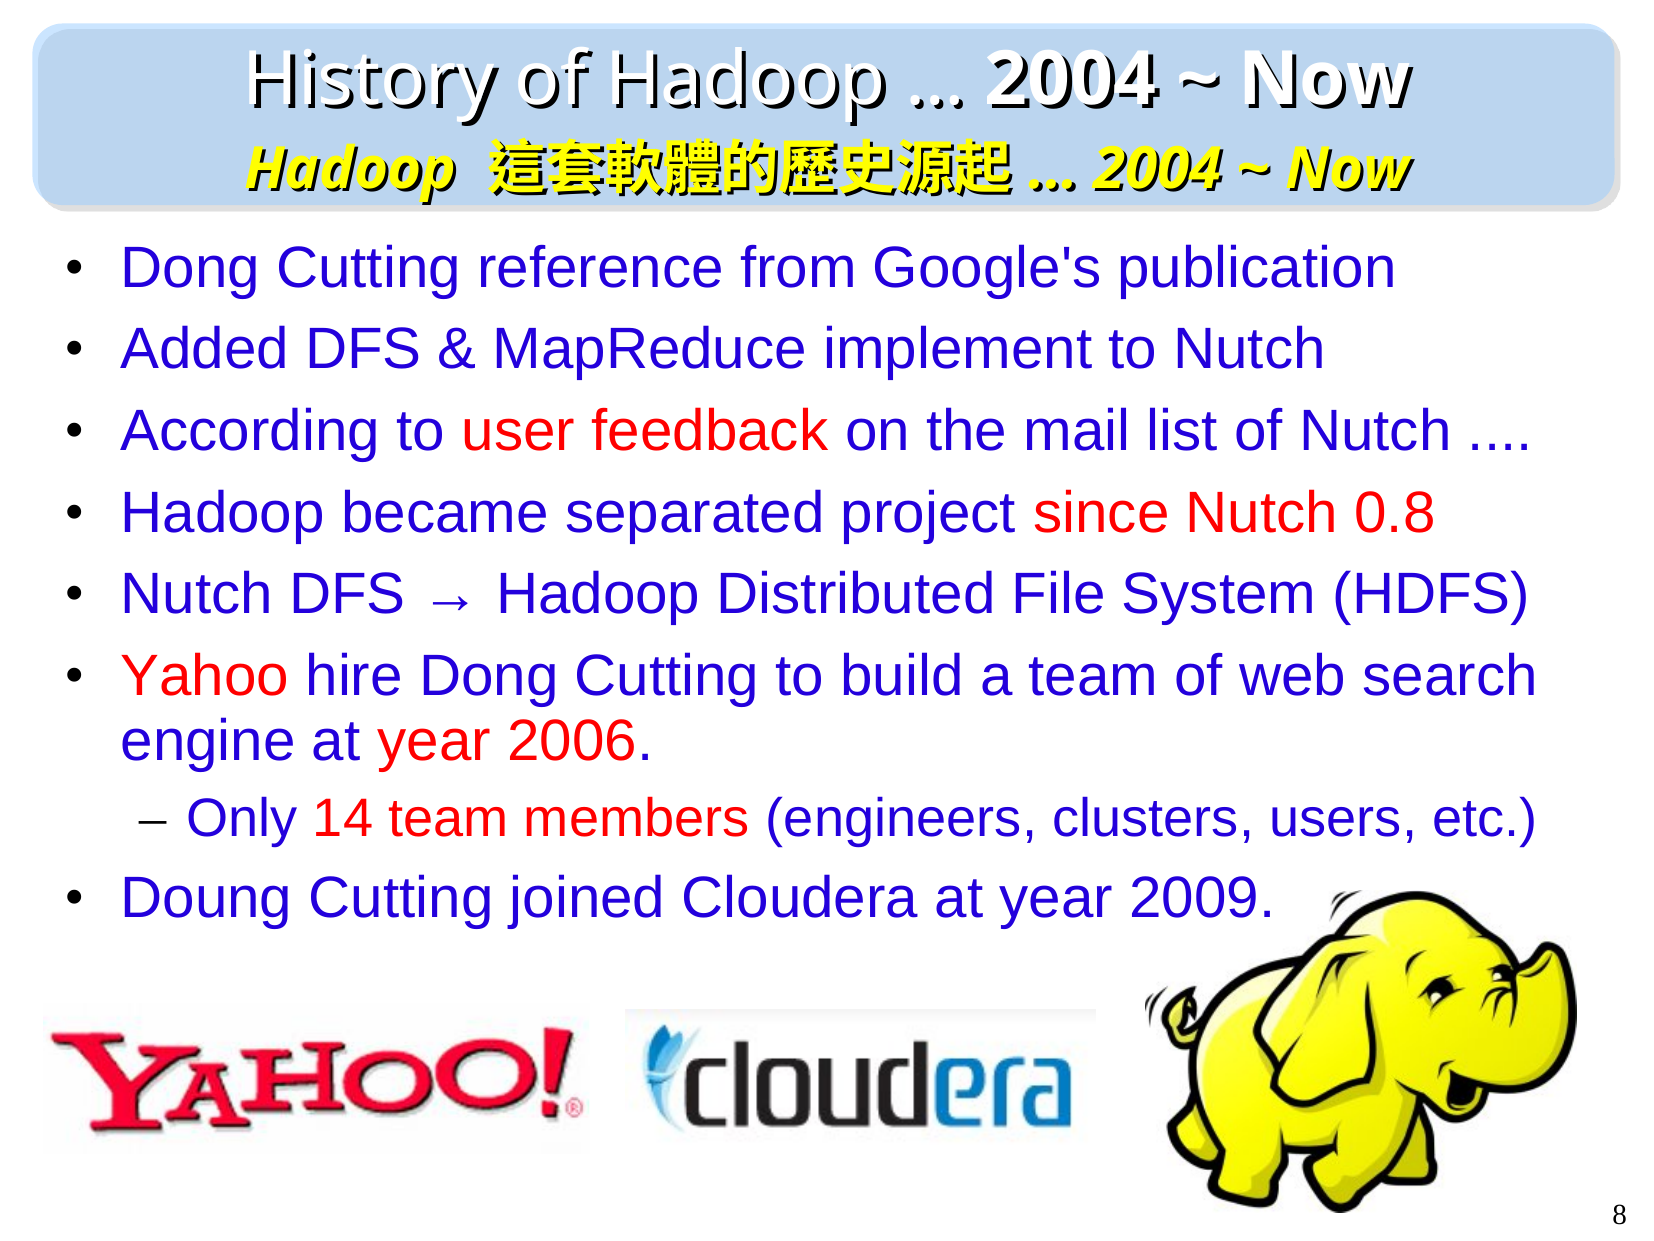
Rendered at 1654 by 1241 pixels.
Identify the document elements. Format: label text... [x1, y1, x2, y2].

text_box [32, 23, 1615, 206]
title History of Hadoop … 2004 ~ Now Hadoop 這套軟體的歷史源起... 2004 ~ Now [123, 24, 1530, 208]
list Dong Cutting reference from Google's publication Added DFS & MapReduce implement to Nutch According to user feedback on the mail list of Nutch .... Hadoop became separated project since Nutch 0.8 Nutch DFS → Hadoop Distributed File System (HDFS) Yahoo hire Dong Cutting to build a team of web search engine at year 2006. Only 14 team members (engineers, clusters, users, etc.) Doung Cutting joined Cloudera at year 2009. [64, 234, 1600, 1152]
picture [43, 1003, 591, 1154]
picture [1145, 1152, 1577, 1213]
picture [625, 1009, 1096, 1159]
